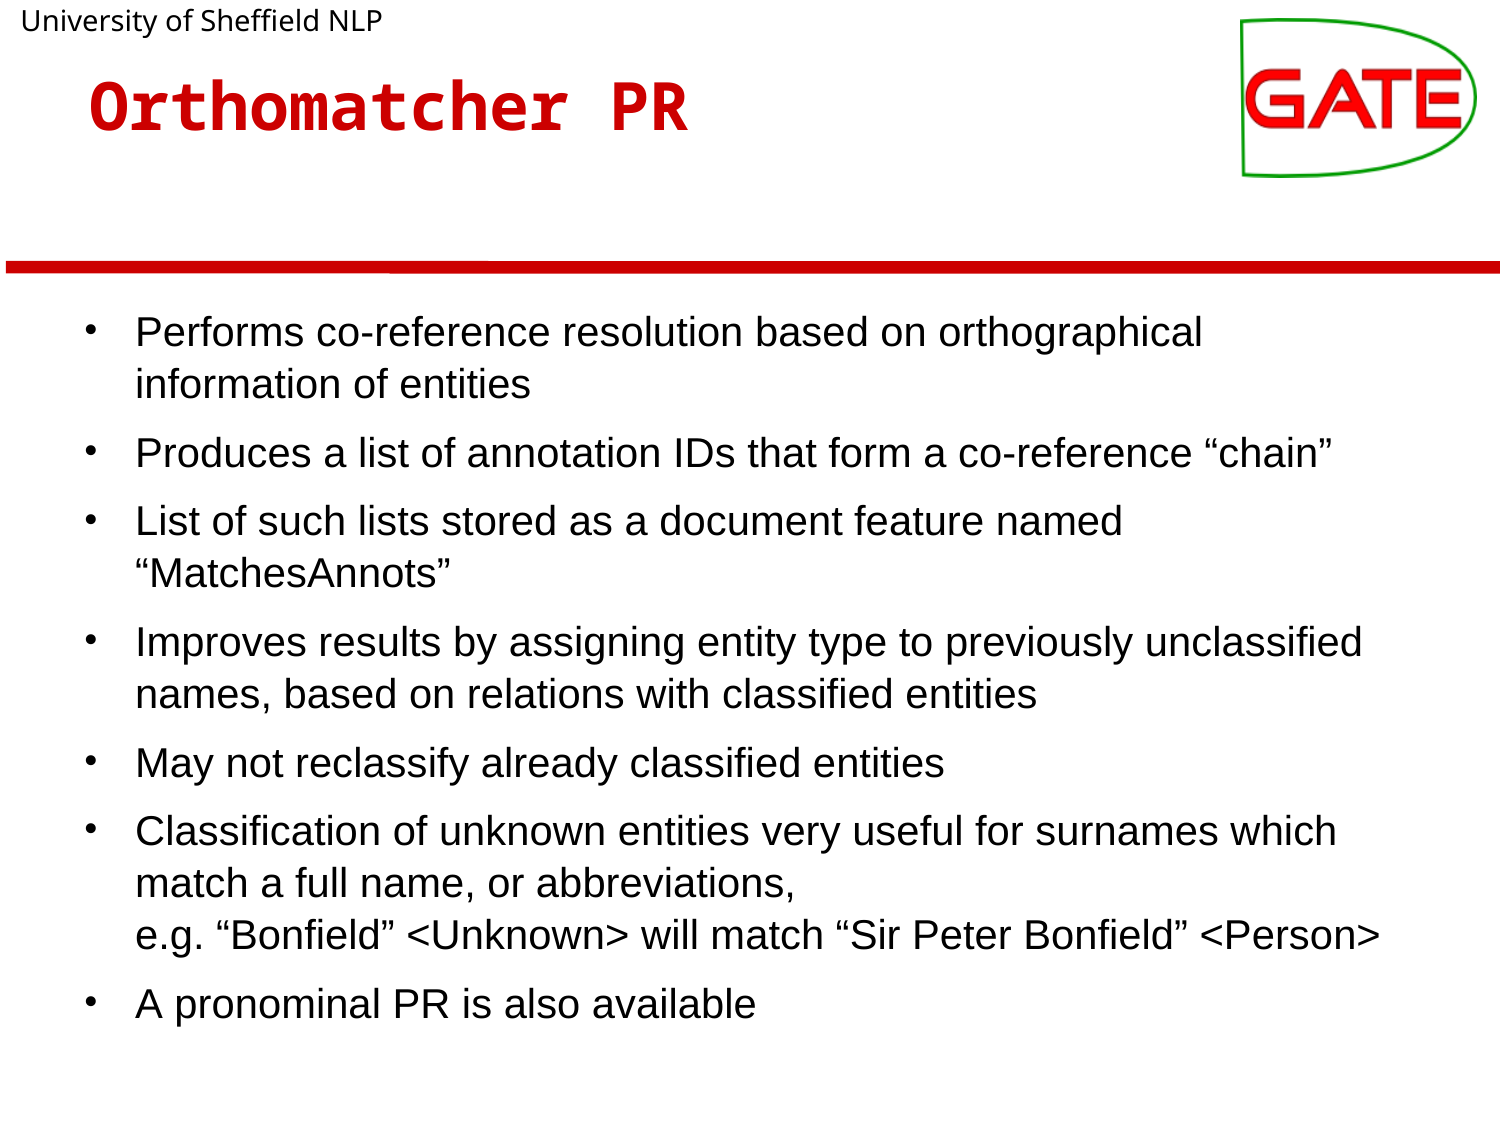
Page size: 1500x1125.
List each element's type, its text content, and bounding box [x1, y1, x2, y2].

text_box Performs co-reference resolution based on orthographical information of entities Produces a list of annotation IDs that form a co-reference “chain” List of such lists stored as a document feature named “MatchesAnnots” Improves results by assigning entity type to previously unclassified names, based on relations with classified entities May not reclassify already classified entities Classification of unknown entities very useful for surnames which match a full name, or abbreviations, e.g. “Bonfield” <Unknown> will match “Sir Peter Bonfield” <Person> A pronominal PR is also available [68, 295, 1418, 1093]
text_box Orthomatcher PR [75, 14, 1424, 201]
picture [1424, 18, 1477, 178]
